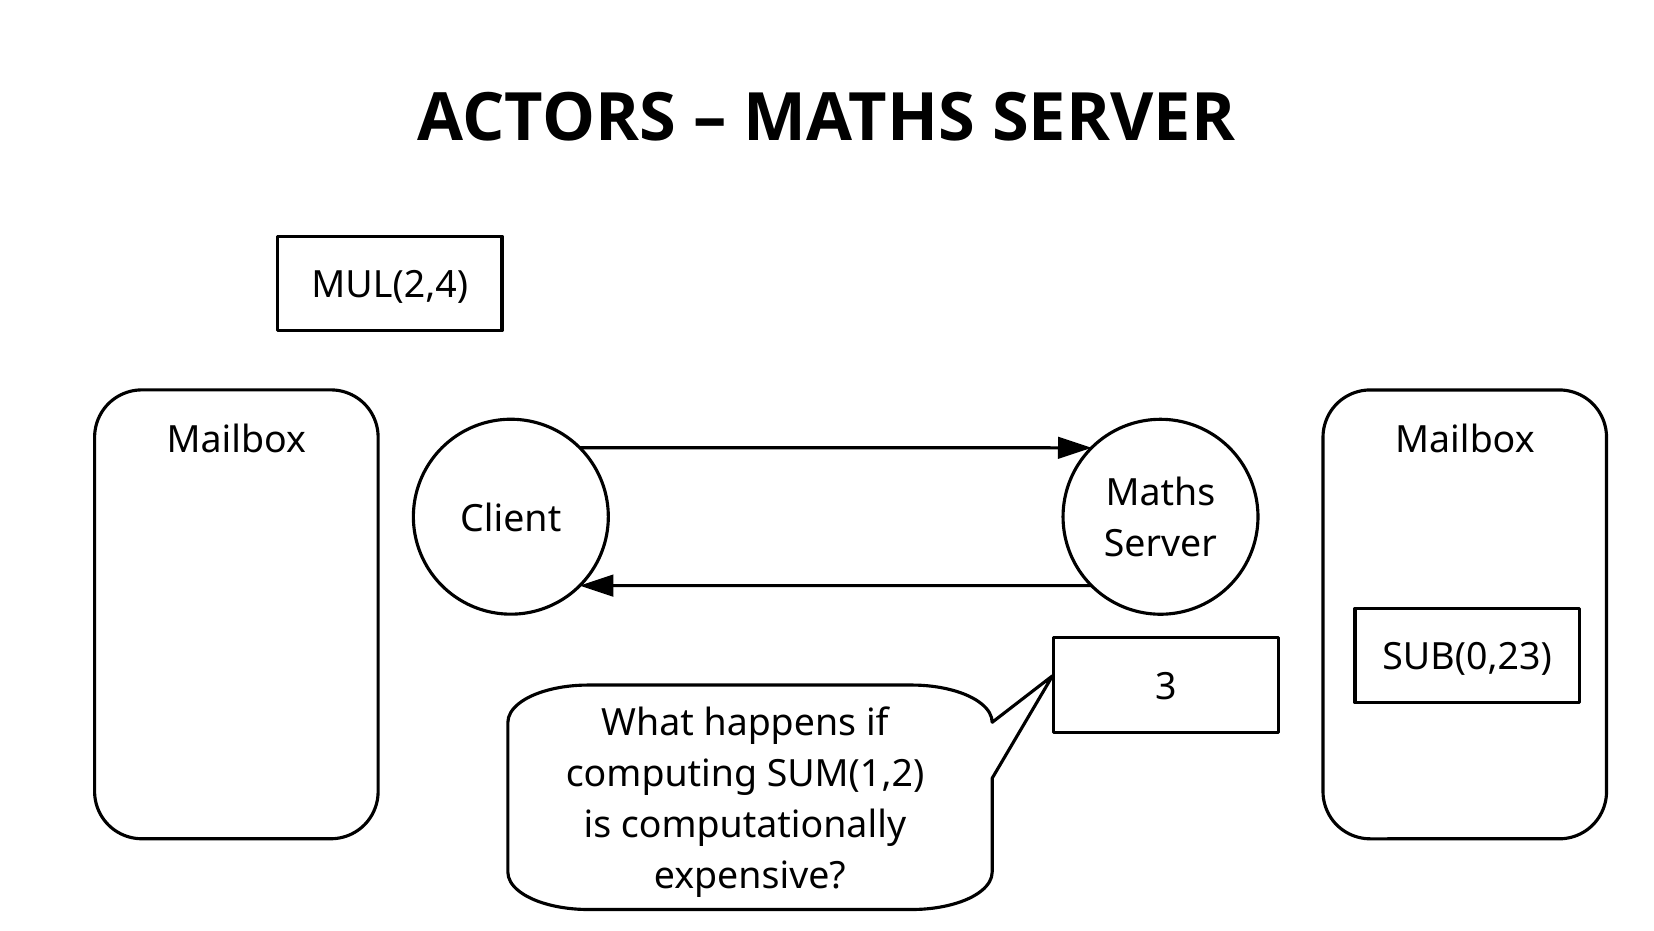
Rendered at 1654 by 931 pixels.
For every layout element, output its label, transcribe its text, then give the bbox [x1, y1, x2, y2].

text_box Mailbox [1323, 389, 1607, 839]
text_box Maths Server [1063, 419, 1258, 615]
title ACTORS – MATHS SERVER [82, 36, 1571, 193]
text_box What happens if computing SUM(1,2) is computationally expensive? [507, 675, 1053, 910]
text_box Mailbox [94, 389, 379, 839]
text_box Client [413, 419, 609, 615]
text_box MUL(2,4) [277, 236, 502, 331]
text_box SUB(0,23) [1354, 608, 1580, 703]
text_box 3 [1053, 637, 1279, 733]
